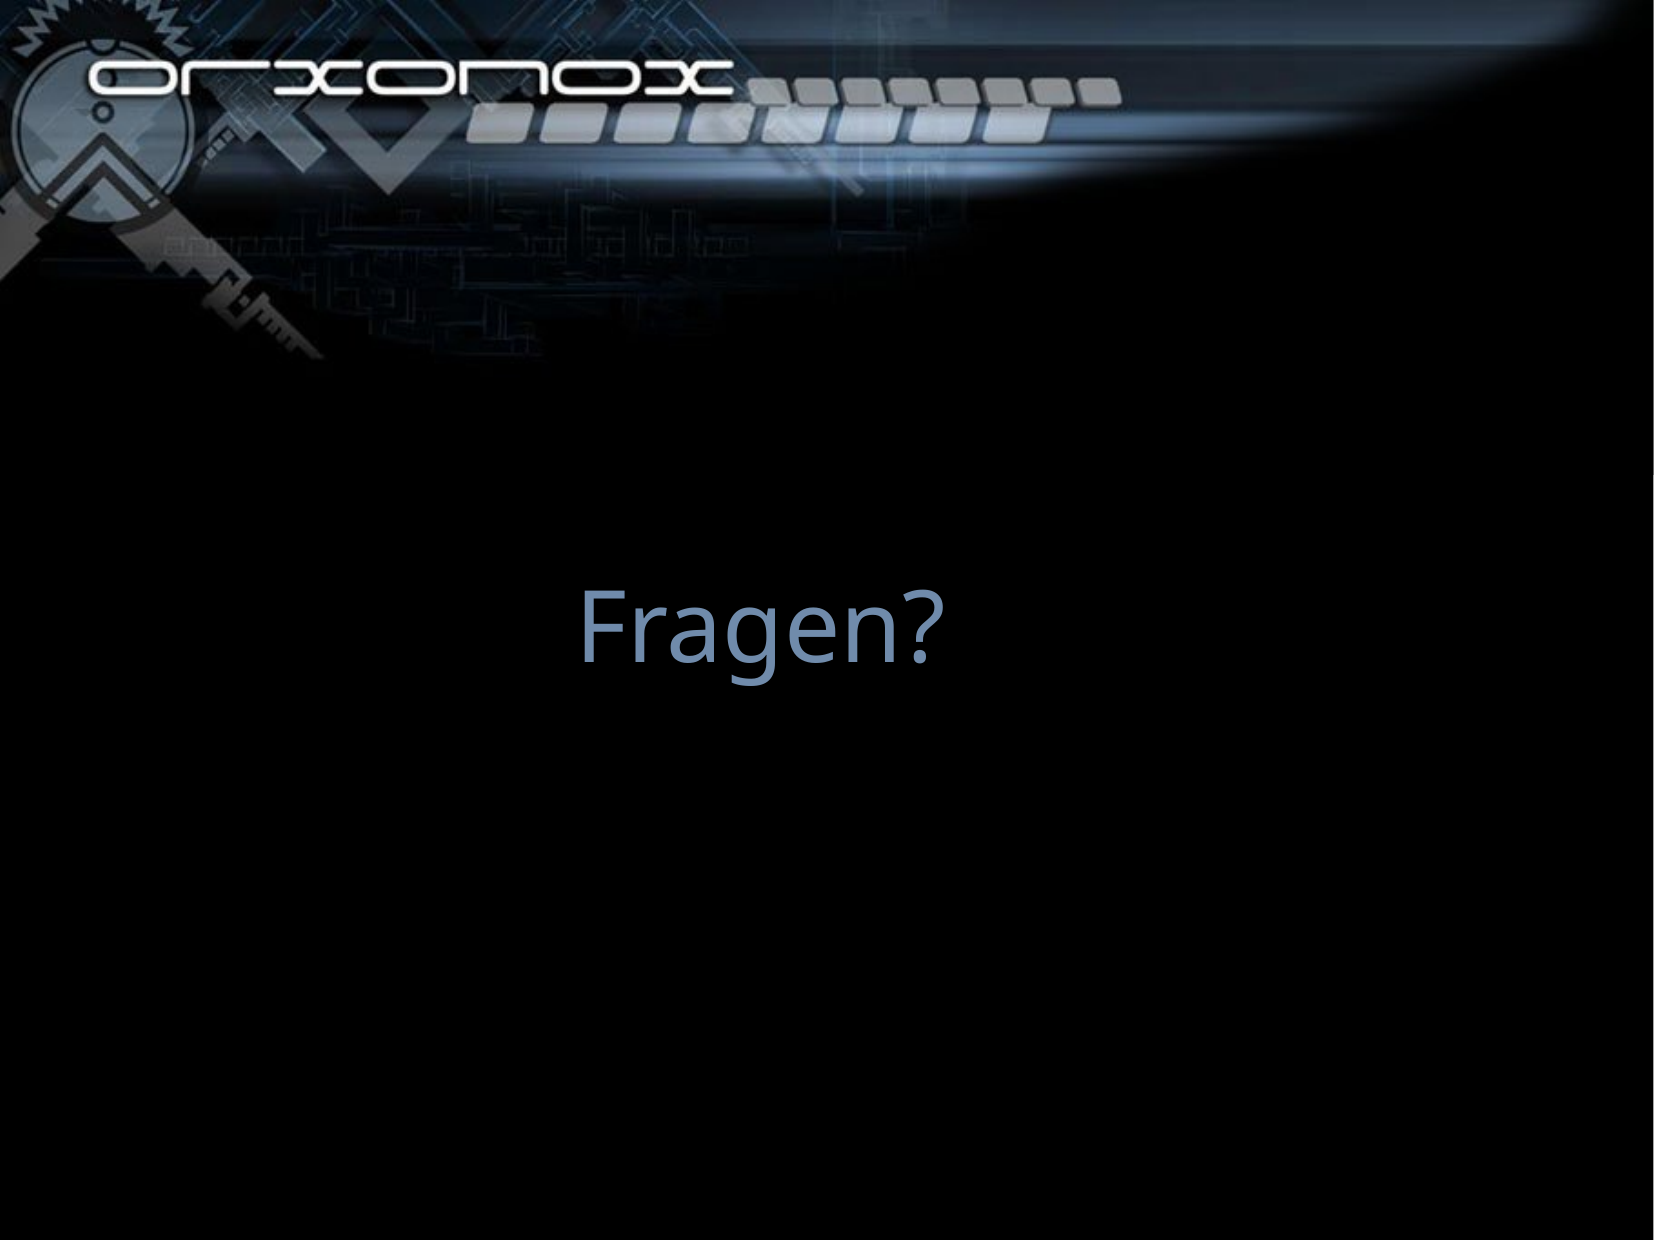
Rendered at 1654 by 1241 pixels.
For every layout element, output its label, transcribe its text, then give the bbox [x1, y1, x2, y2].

text_box Fragen? [561, 548, 1625, 680]
picture [0, 0, 1654, 475]
